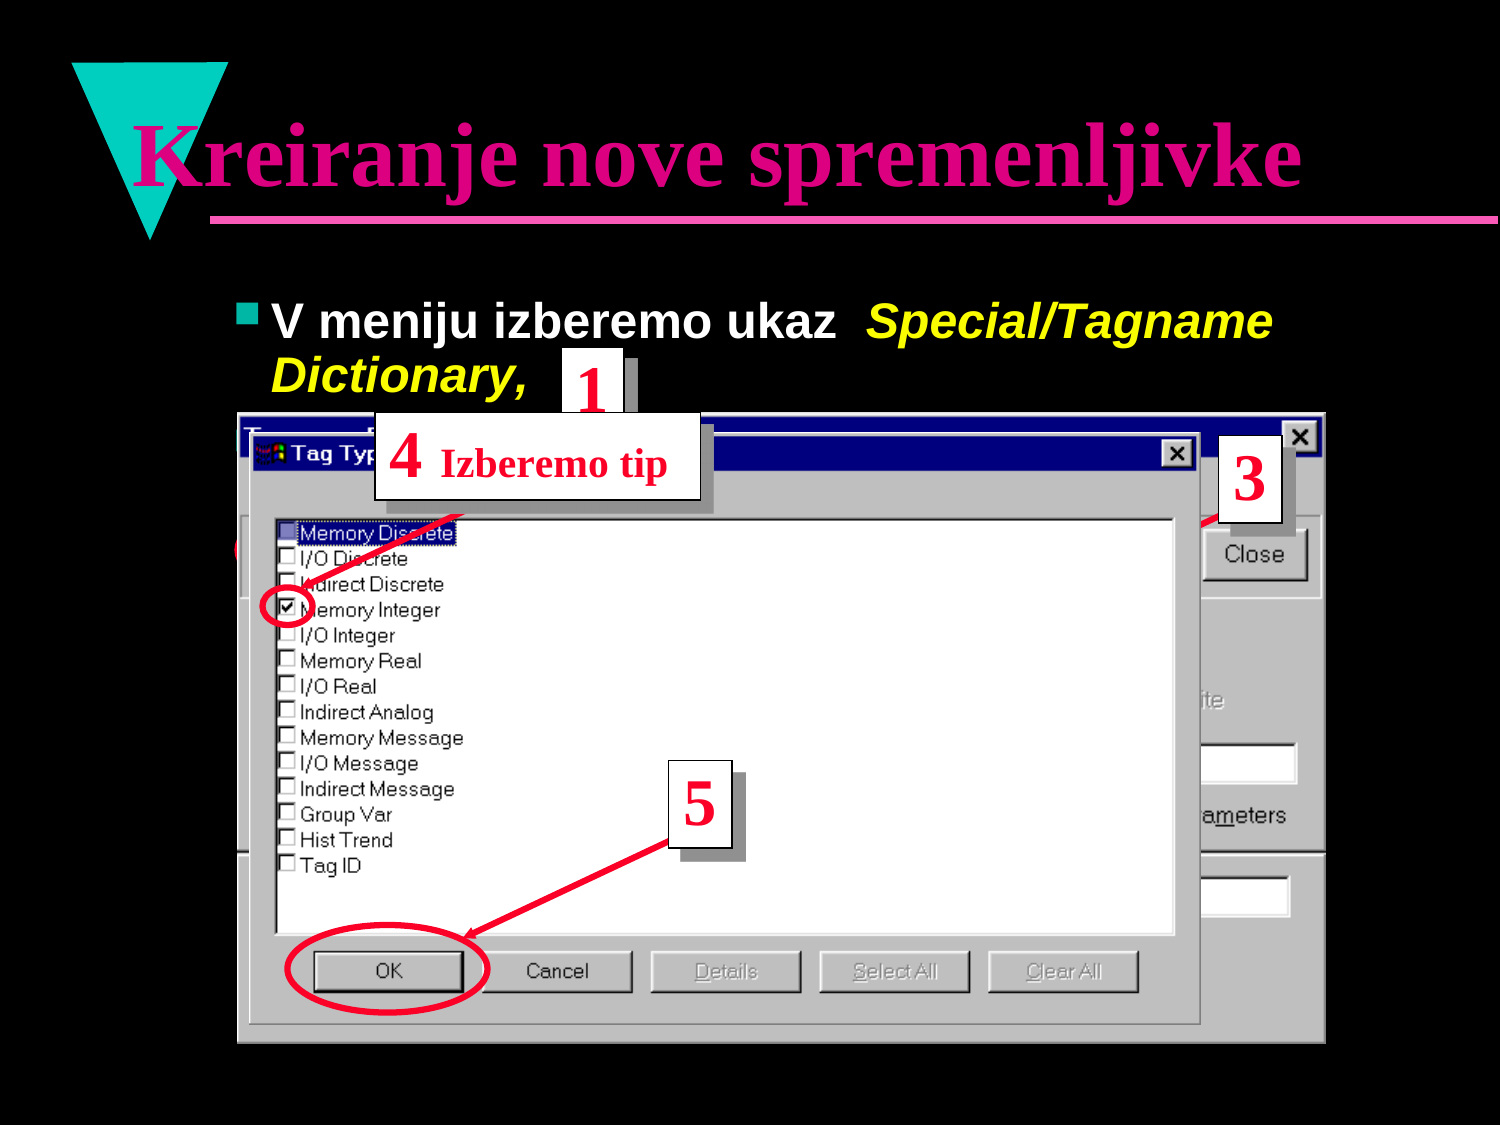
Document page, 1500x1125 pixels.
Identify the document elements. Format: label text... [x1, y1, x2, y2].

text_box 3 [1218, 435, 1282, 523]
list V meniju izberemo ukaz Special/Tagname Dictionary, Ali pa v raziskovalcu aplikacije dvokliknemo Tagname Dictionary. [143, 287, 1425, 988]
text_box 5 [668, 760, 732, 848]
title Kreiranje nove spremenljivke [117, 63, 1426, 251]
text_box 1 [560, 347, 624, 412]
text_box 4 Izberemo tip [374, 412, 701, 500]
chart [266, 591, 309, 621]
chart [237, 412, 1326, 1044]
